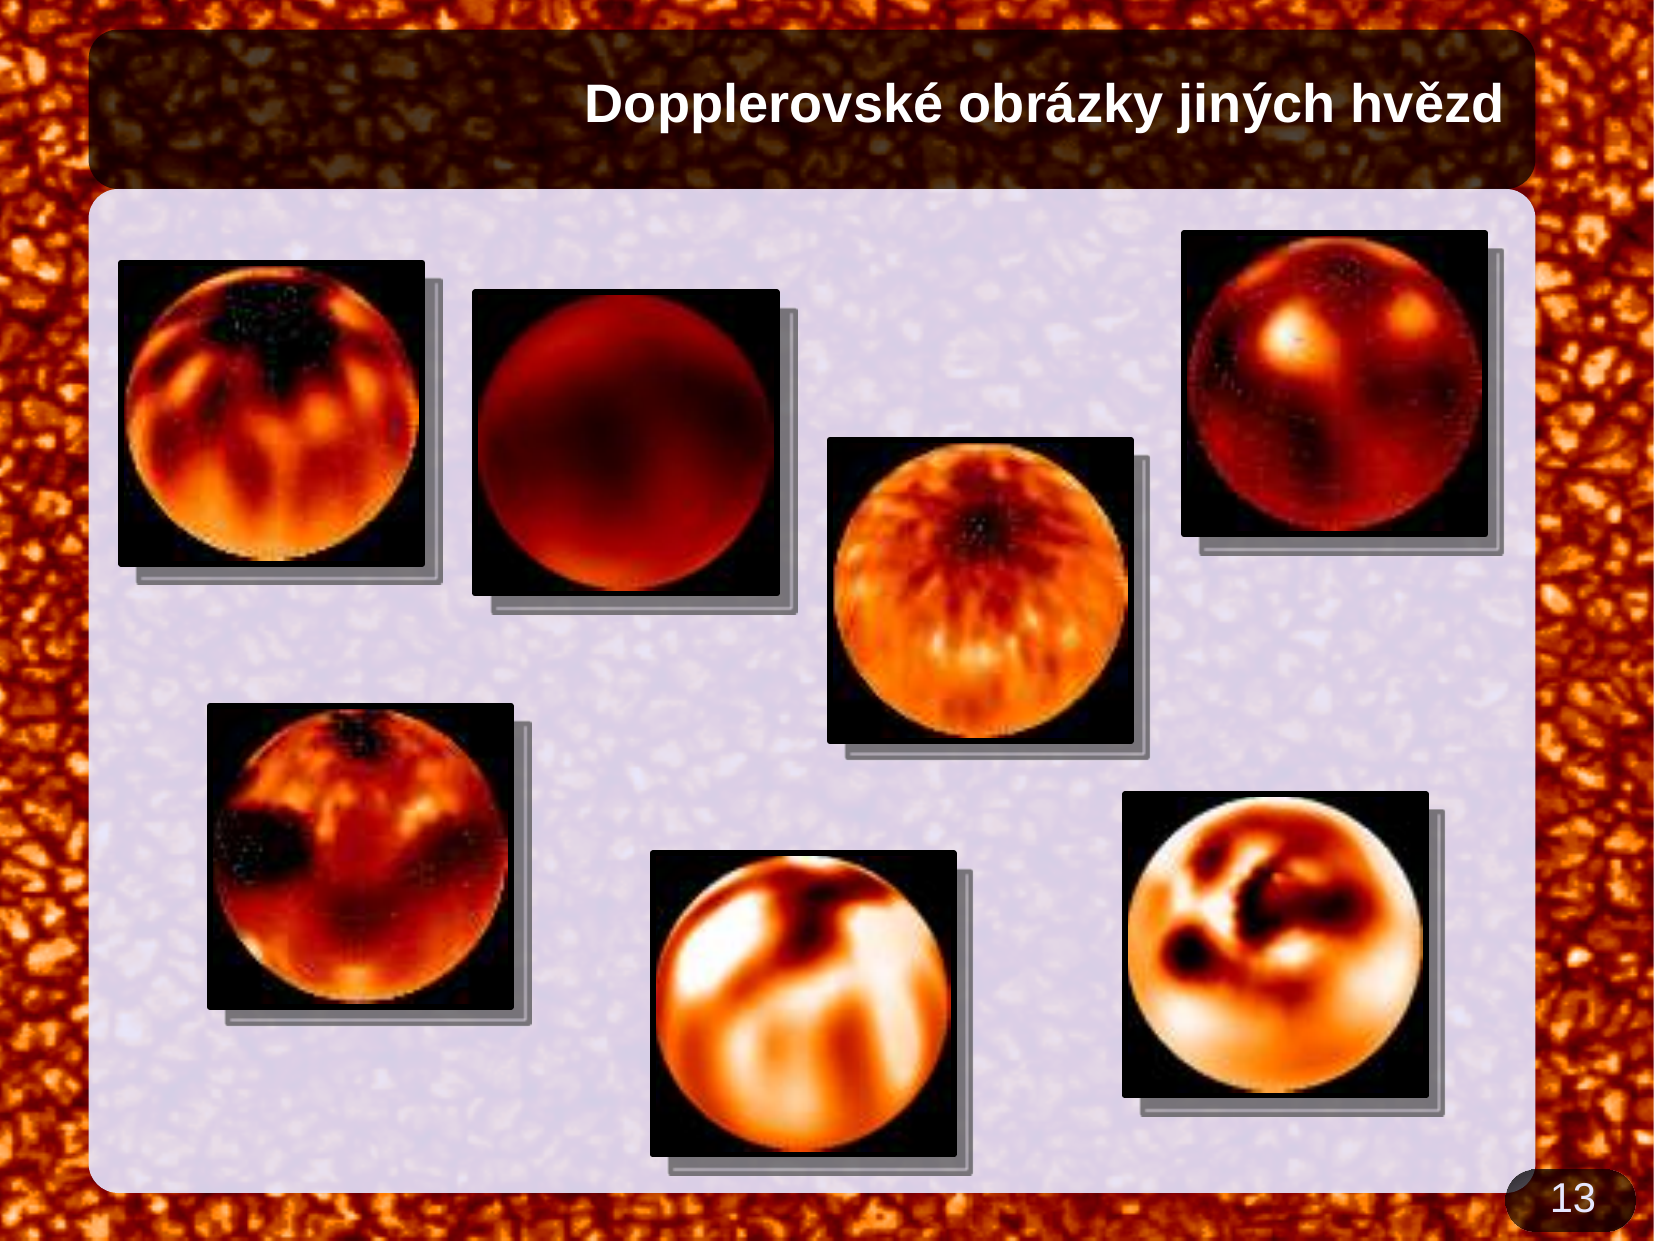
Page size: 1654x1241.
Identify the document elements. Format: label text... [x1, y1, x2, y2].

title Dopplerovské obrázky jiných hvězd [118, 59, 1506, 148]
picture [0, 0, 1654, 1241]
